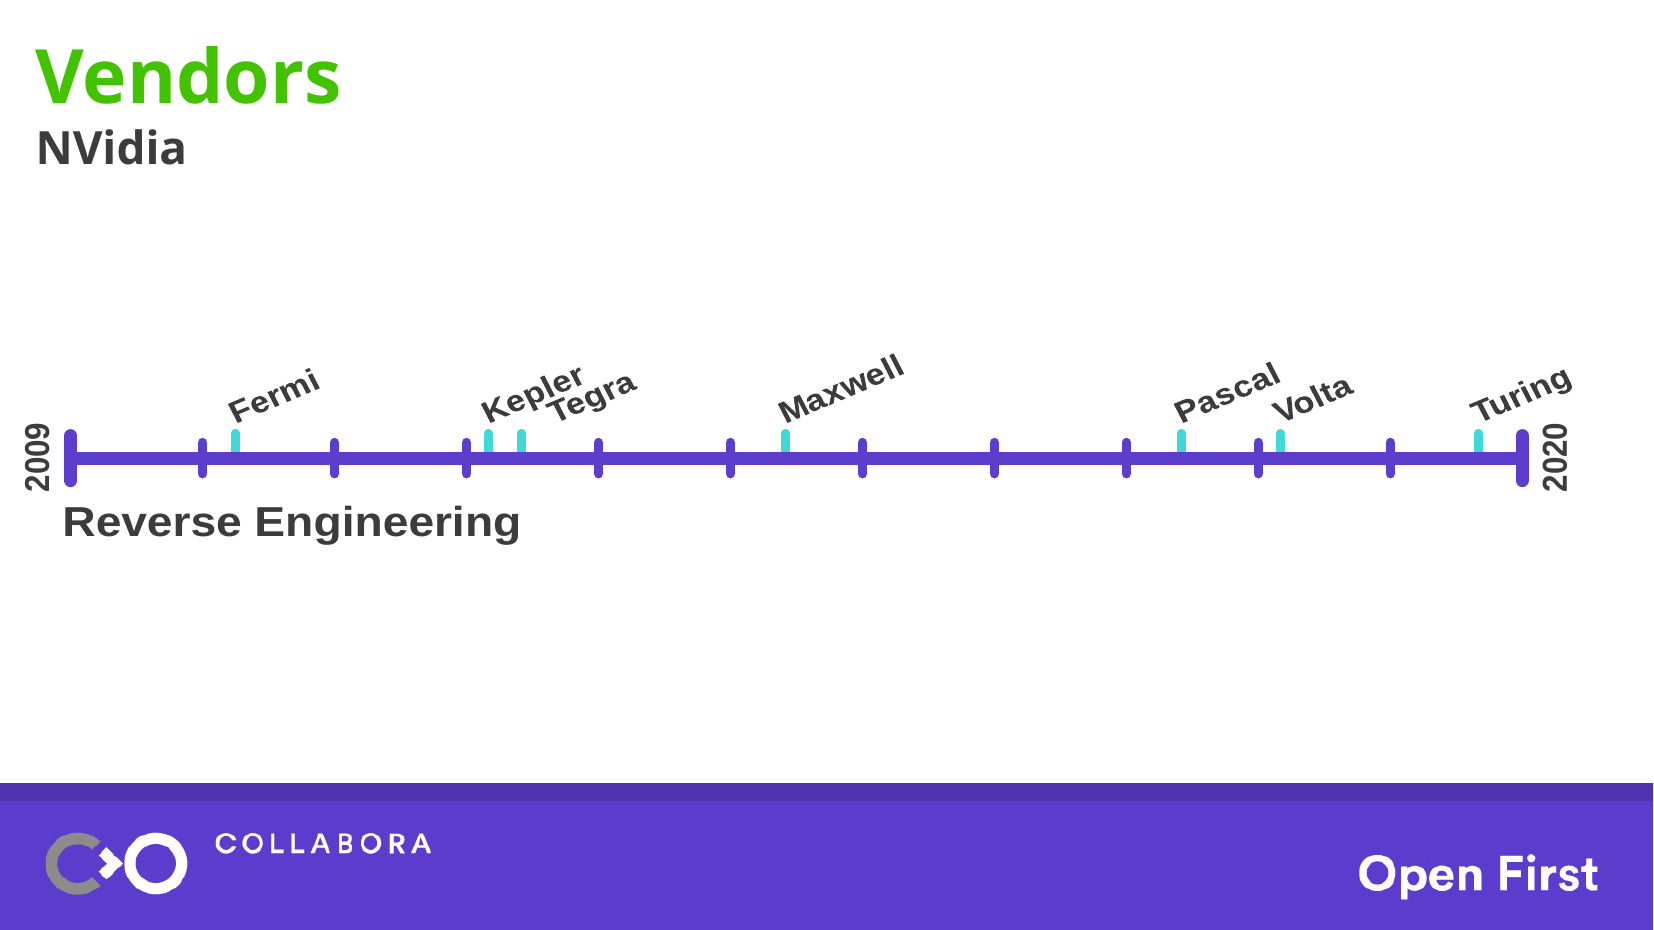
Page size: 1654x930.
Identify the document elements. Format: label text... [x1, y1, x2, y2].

title Vendors NVidia [35, 28, 1608, 193]
picture [0, 0, 1654, 930]
